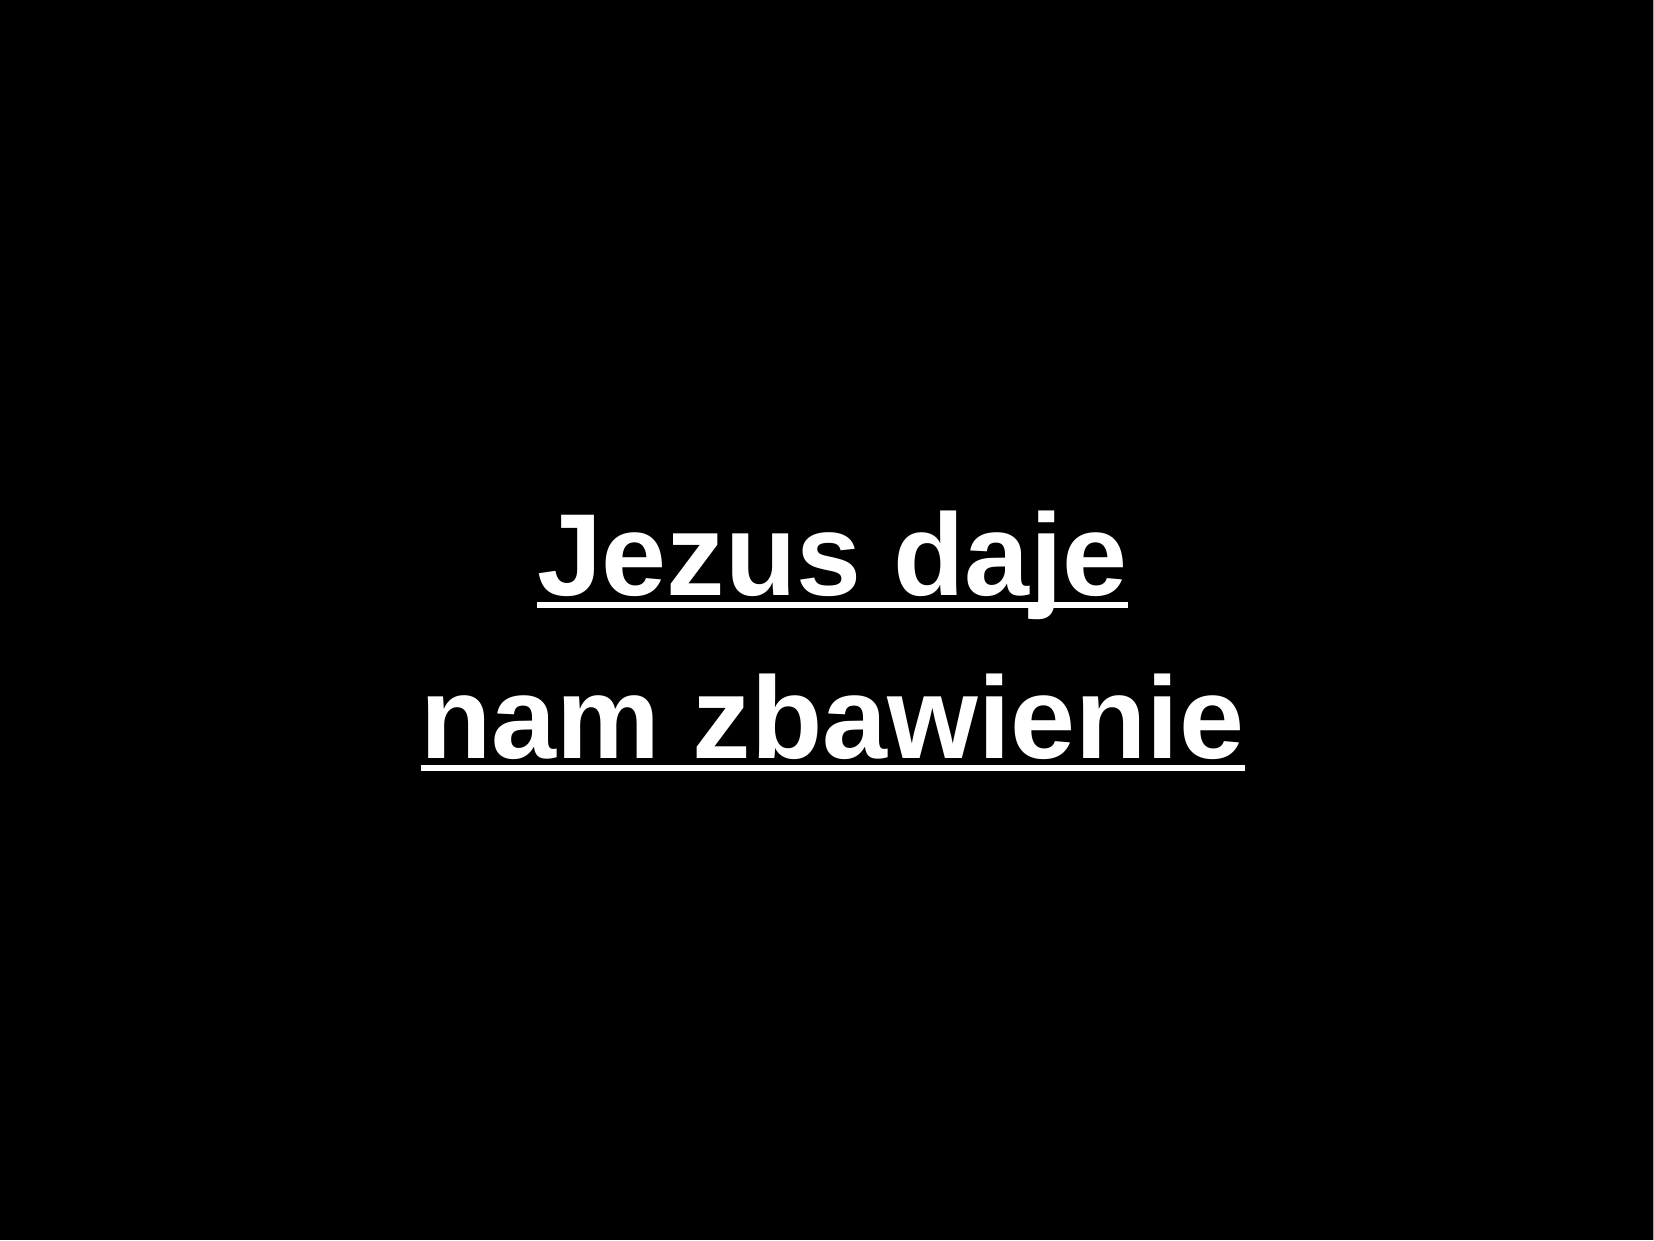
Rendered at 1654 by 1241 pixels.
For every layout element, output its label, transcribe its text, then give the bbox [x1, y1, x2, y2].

subtitle Jezus daje nam zbawienie [11, 0, 1654, 1241]
